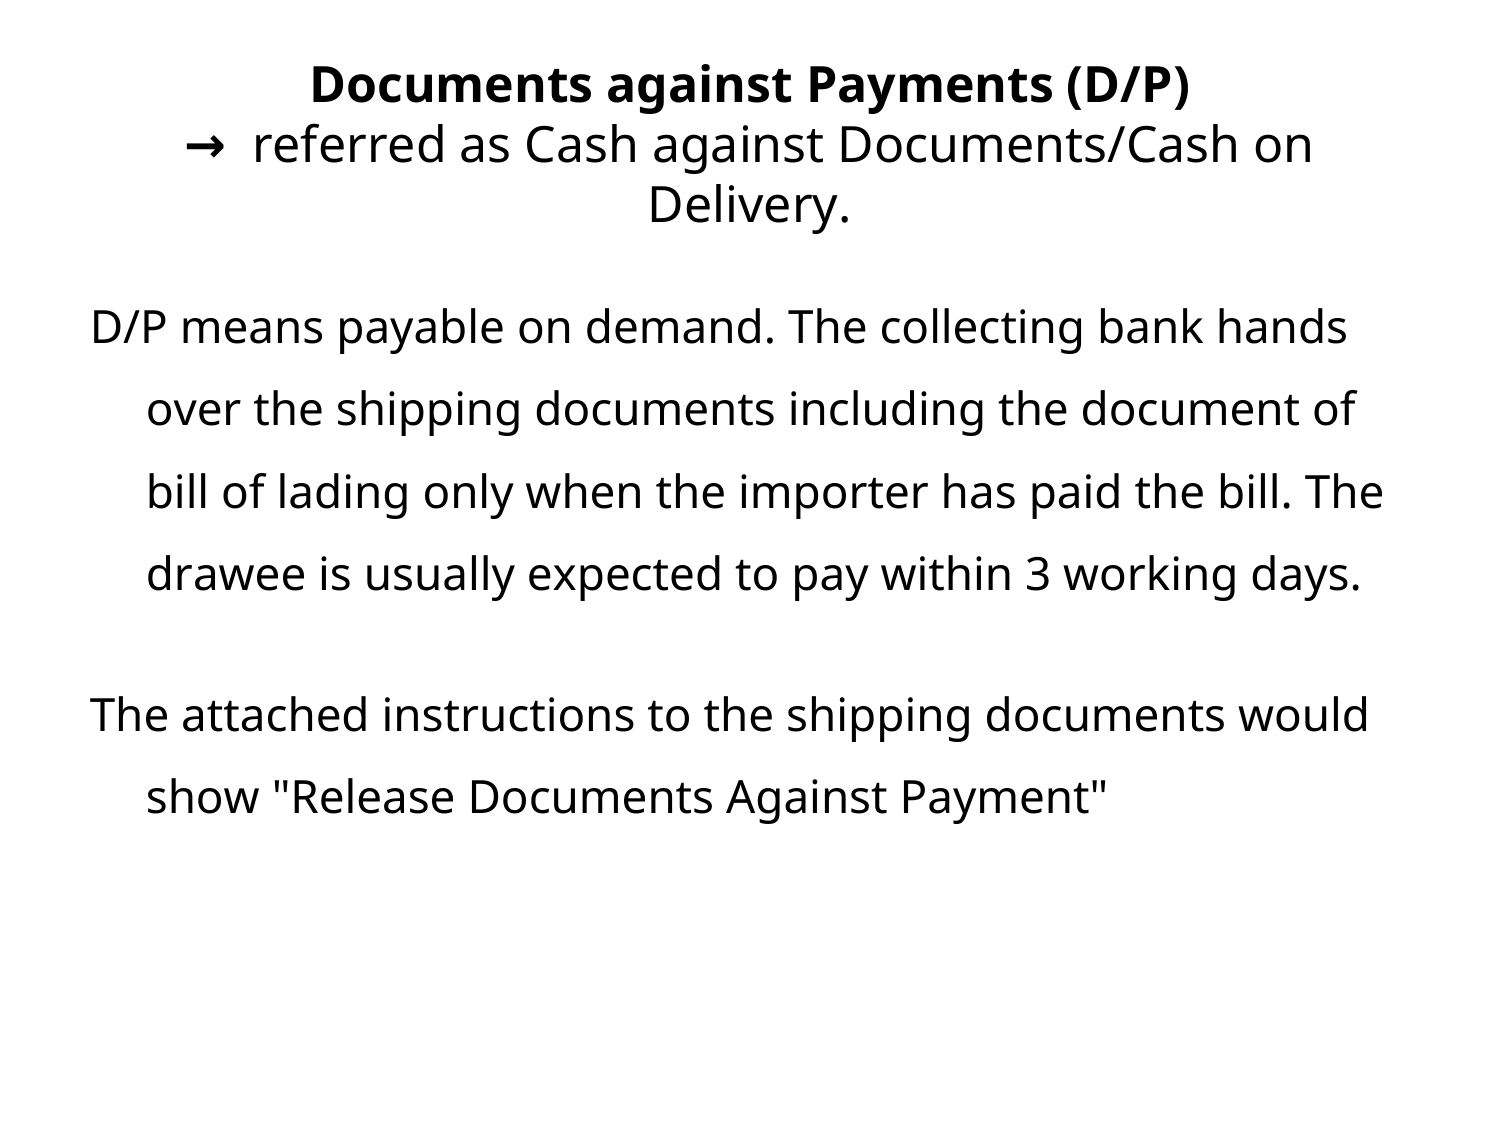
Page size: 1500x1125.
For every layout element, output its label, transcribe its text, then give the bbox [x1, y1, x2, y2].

title Documents against Payments (D/P) → referred as Cash against Documents/Cash on Delivery. [75, 45, 1425, 233]
list D/P means payable on demand. The collecting bank hands over the shipping documents including the document of bill of lading only when the importer has paid the bill. The drawee is usually expected to pay within 3 working days. [75, 262, 1425, 617]
list The attached instructions to the shipping documents would show "Release Documents Against Payment" [75, 650, 1425, 1005]
